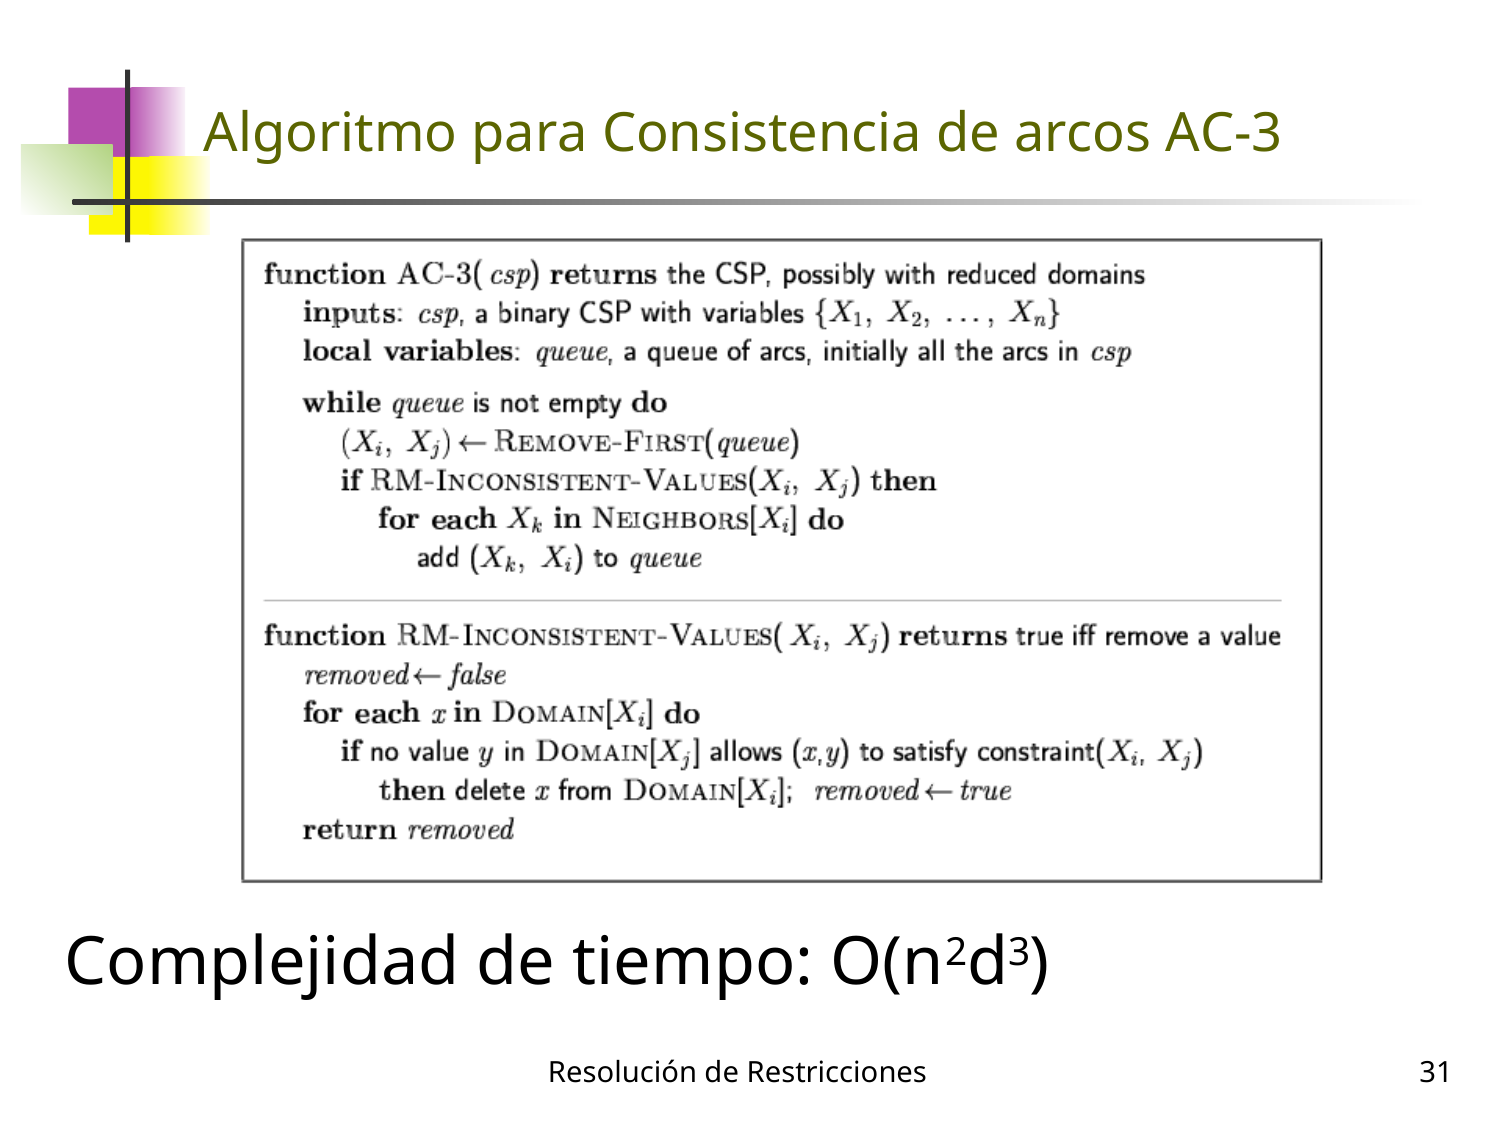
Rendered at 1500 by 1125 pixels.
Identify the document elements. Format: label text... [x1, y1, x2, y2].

picture [212, 224, 1338, 888]
list Complejidad de tiempo: O(n2d3) [50, 911, 1469, 1007]
title Algoritmo para Consistencia de arcos AC-3 [188, 35, 1468, 175]
